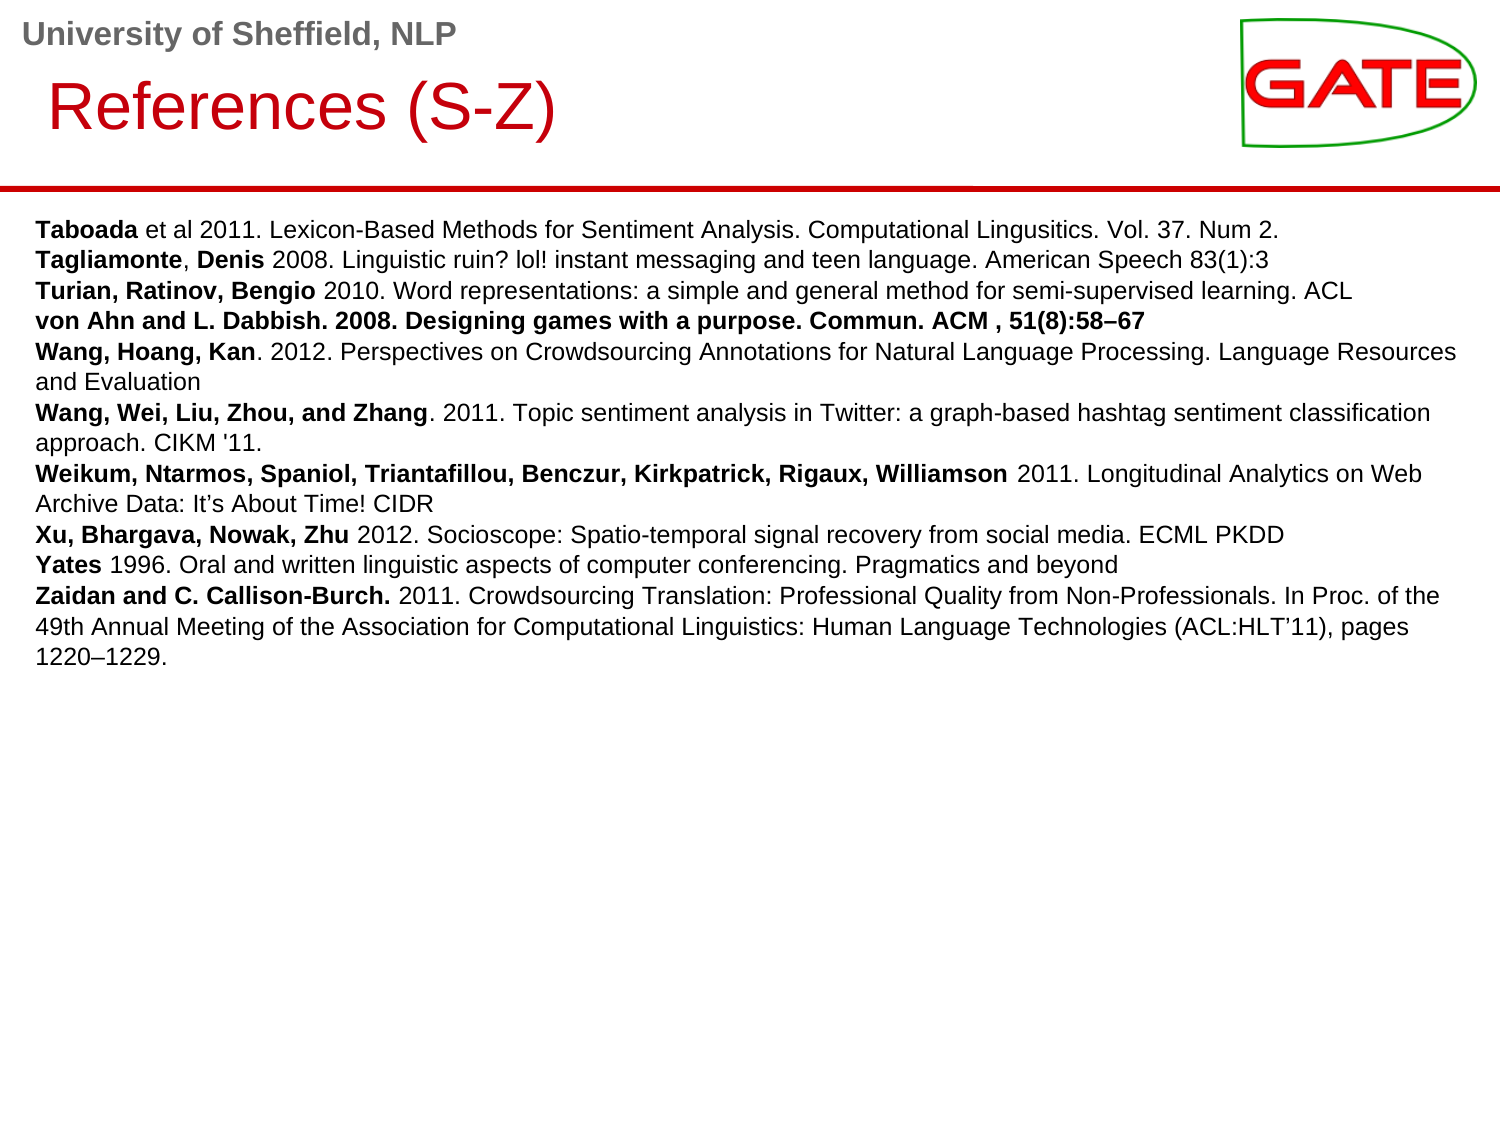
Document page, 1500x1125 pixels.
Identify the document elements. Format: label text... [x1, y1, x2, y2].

picture [1240, 18, 1477, 148]
text_box Taboada et al 2011. Lexicon-Based Methods for Sentiment Analysis. Computational Lingusitics. Vol. 37. Num 2. Tagliamonte, Denis 2008. Linguistic ruin? lol! instant messaging and teen language. American Speech 83(1):3 Turian, Ratinov, Bengio 2010. Word representations: a simple and general method for semi-supervised learning. ACL von Ahn and L. Dabbish. 2008. Designing games with a purpose. Commun. ACM , 51(8):58–67 Wang, Hoang, Kan. 2012. Perspectives on Crowdsourcing Annotations for Natural Language Processing. Language Resources and Evaluation Wang, Wei, Liu, Zhou, and Zhang. 2011. Topic sentiment analysis in Twitter: a graph-based hashtag sentiment classification approach. CIKM '11. Weikum, Ntarmos, Spaniol, Triantafillou, Benczur, Kirkpatrick, Rigaux, Williamson 2011. Longitudinal Analytics on Web Archive Data: It’s About Time! CIDR Xu, Bhargava, Nowak, Zhu 2012. Socioscope: Spatio-temporal signal recovery from social media. ECML PKDD Yates 1996. Oral and written linguistic aspects of computer conferencing. Pragmatics and beyond Zaidan and C. Callison-Burch. 2011. Crowdsourcing Translation: Professional Quality from Non-Professionals. In Proc. of the 49th Annual Meeting of the Association for Computational Linguistics: Human Language Technologies (ACL:HLT’11), pages 1220–1229. [35, 212, 1477, 1064]
text_box References (S-Z) [47, 47, 1267, 168]
